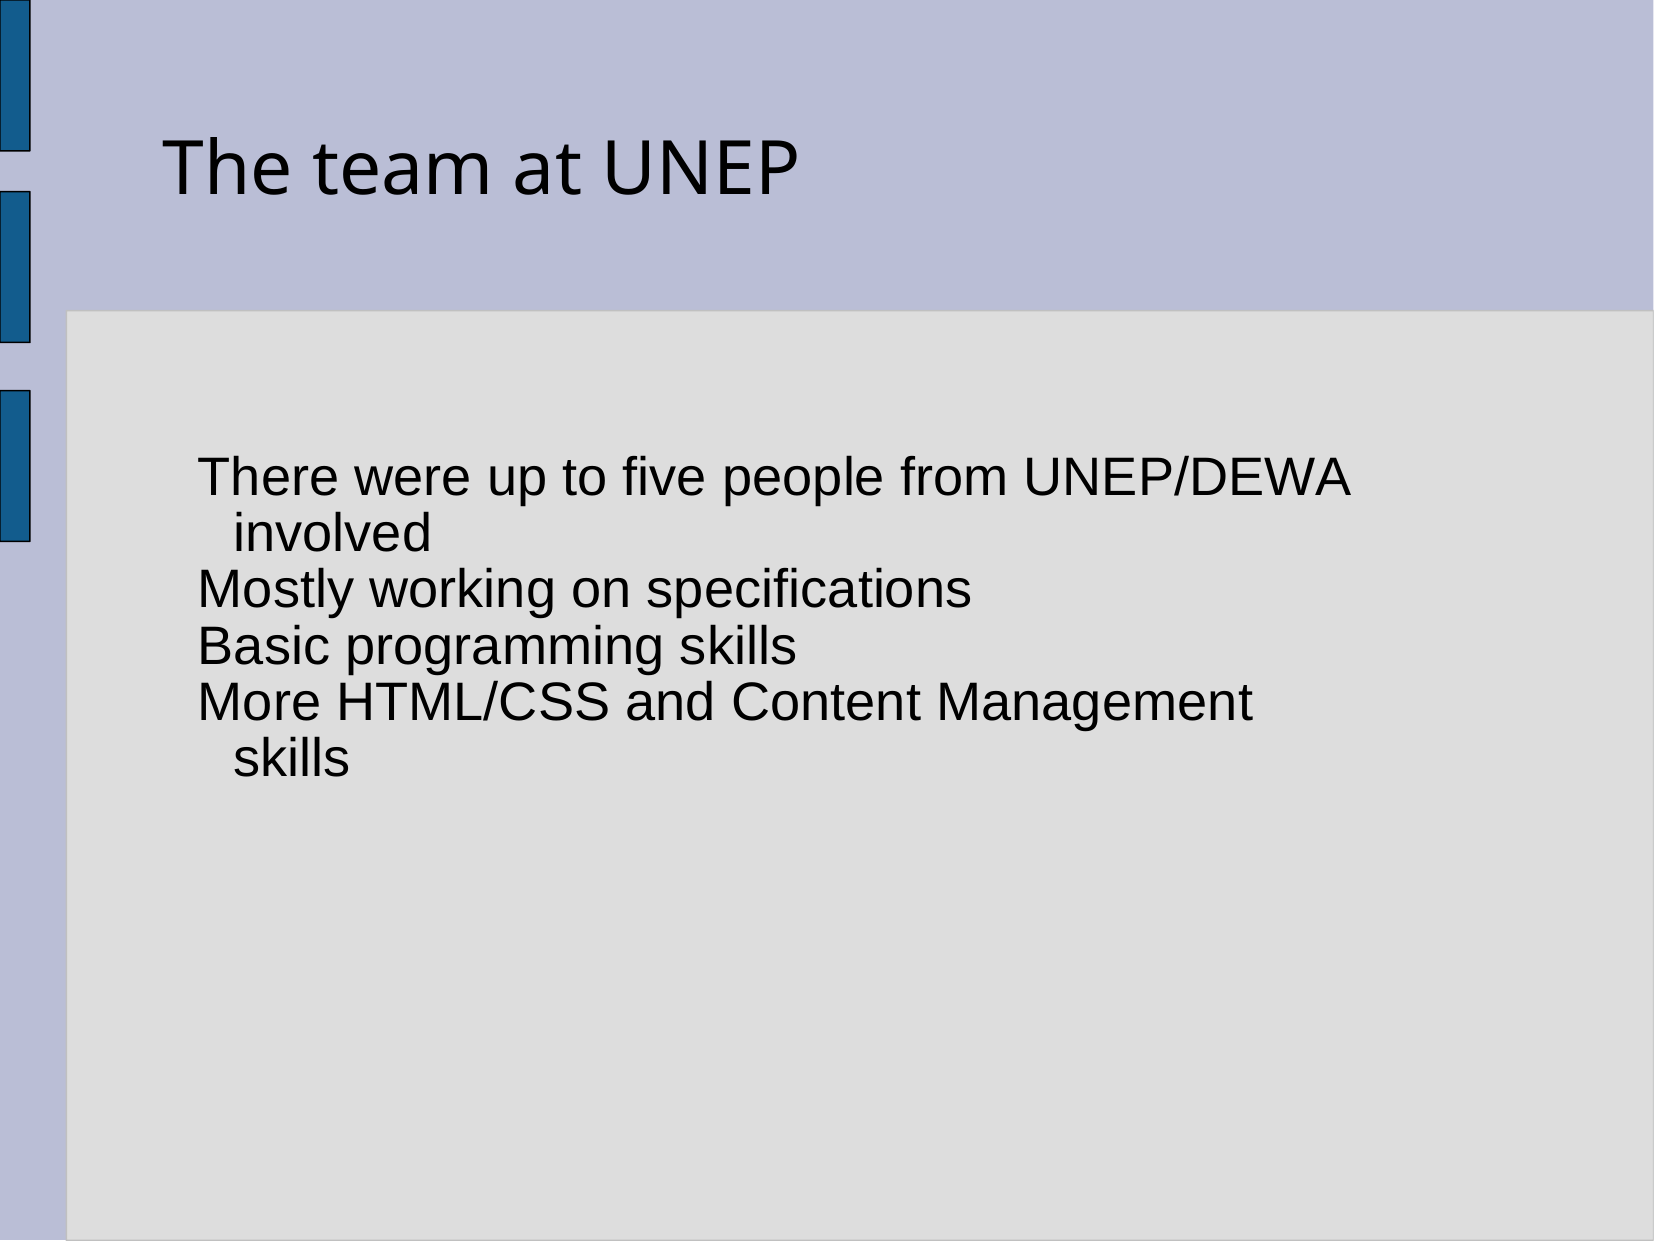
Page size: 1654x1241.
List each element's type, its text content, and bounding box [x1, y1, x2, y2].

text_box The team at UNEP [147, 88, 1034, 210]
text_box There were up to five people from UNEP/DEWA involved Mostly working on specifications Basic programming skills More HTML/CSS and Content Management skills [147, 442, 1419, 822]
